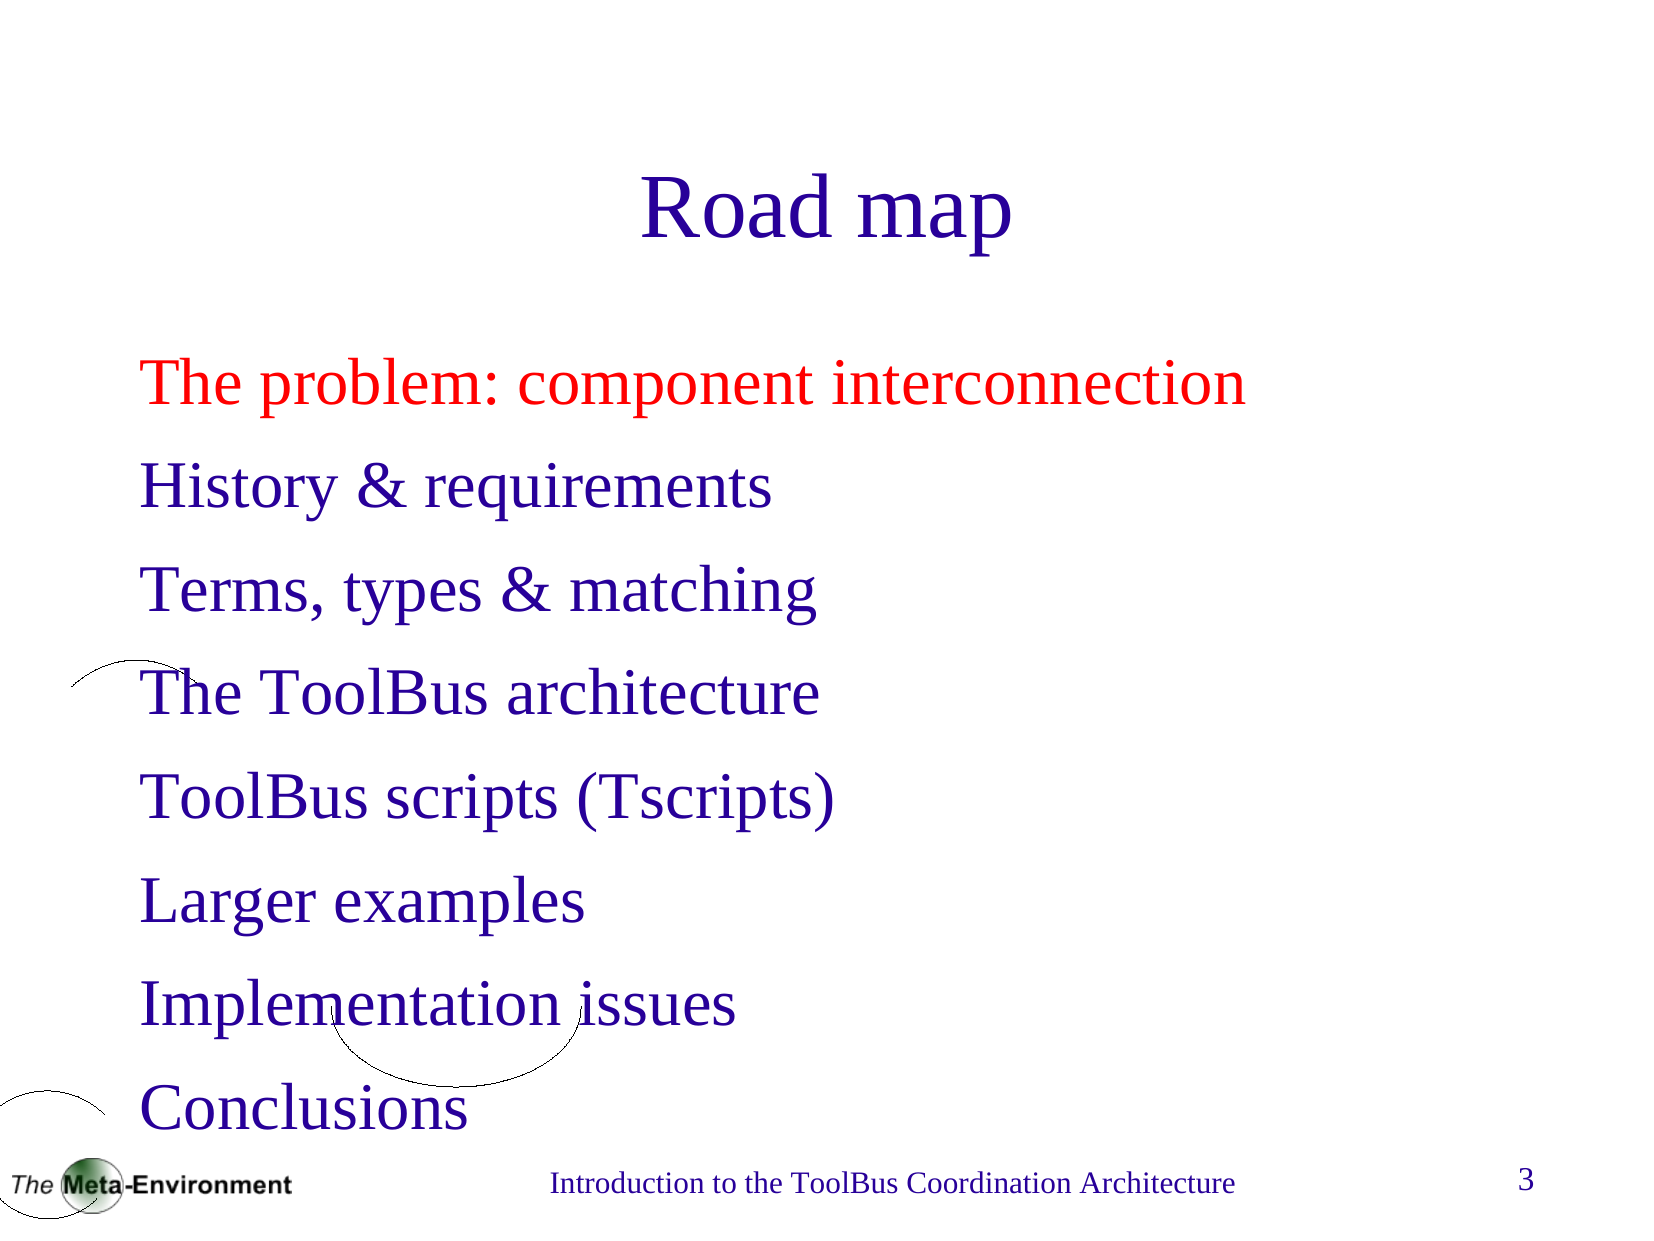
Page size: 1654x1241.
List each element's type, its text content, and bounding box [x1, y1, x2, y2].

list The problem: component interconnection History & requirements Terms, types & matching The ToolBus architecture ToolBus scripts (Tscripts) Larger examples Implementation issues Conclusions [121, 344, 1534, 1144]
title Road map [121, 102, 1534, 311]
picture [12, 1158, 292, 1214]
